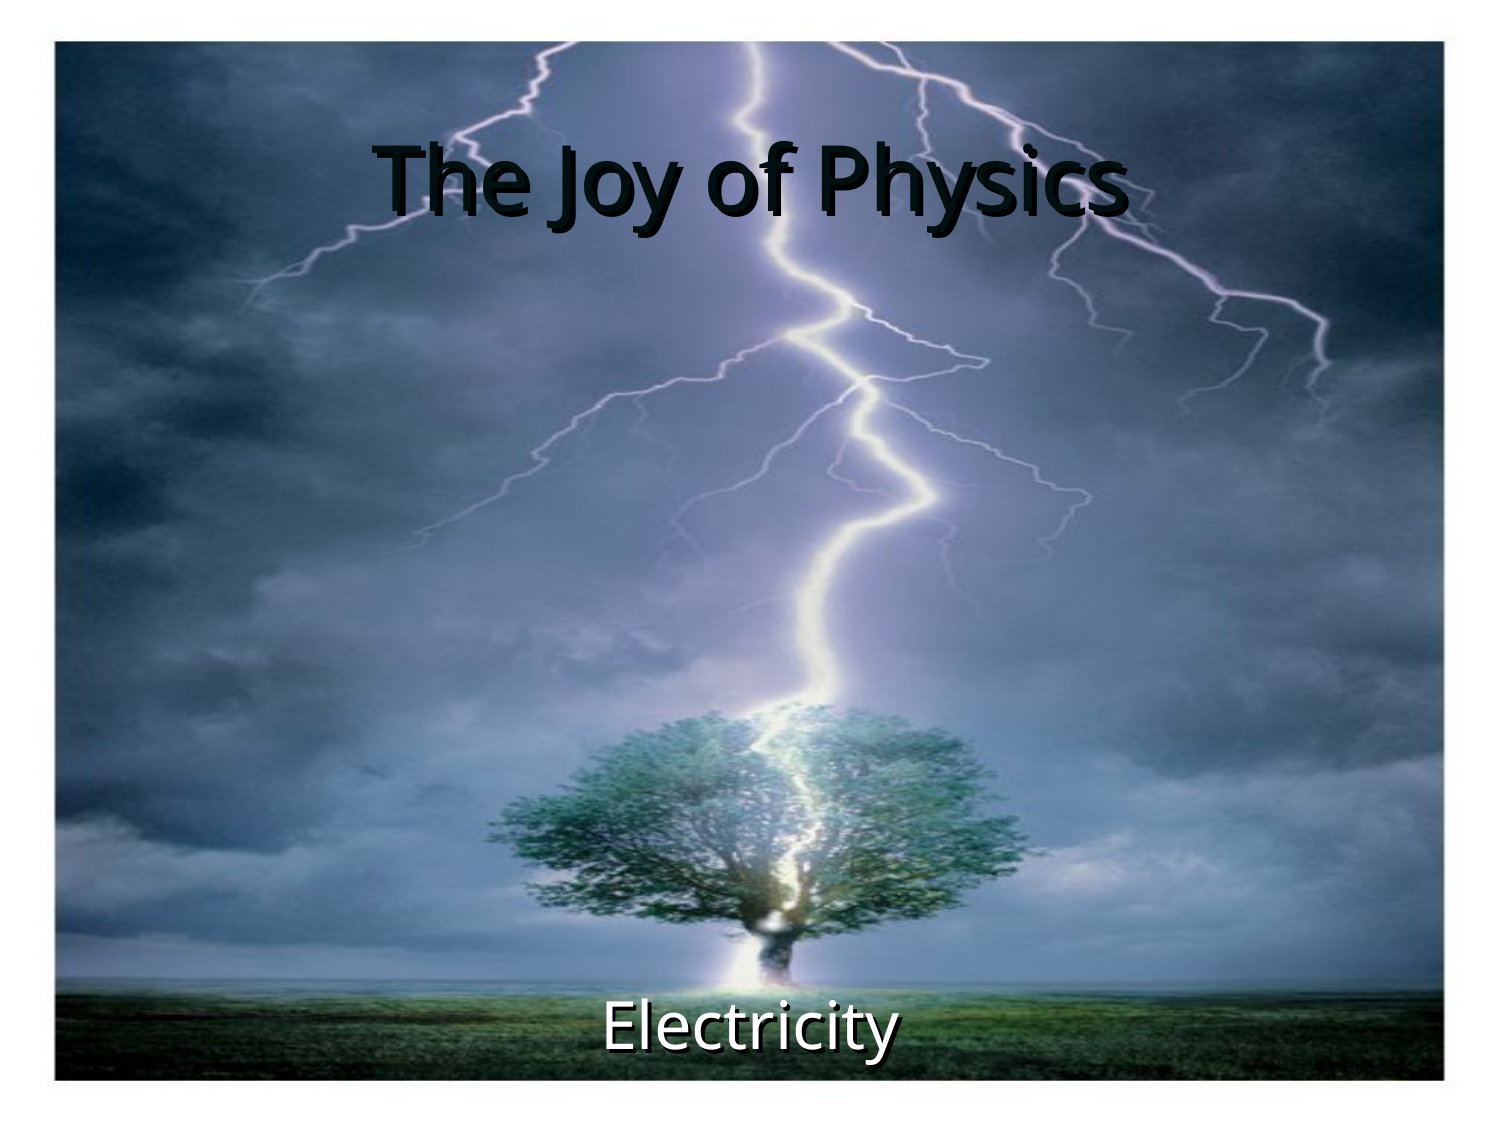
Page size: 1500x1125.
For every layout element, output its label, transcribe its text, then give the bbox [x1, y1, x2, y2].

picture [0, 0, 1500, 1125]
subtitle Electricity [225, 974, 1276, 1075]
title The Joy of Physics [112, 74, 1388, 276]
